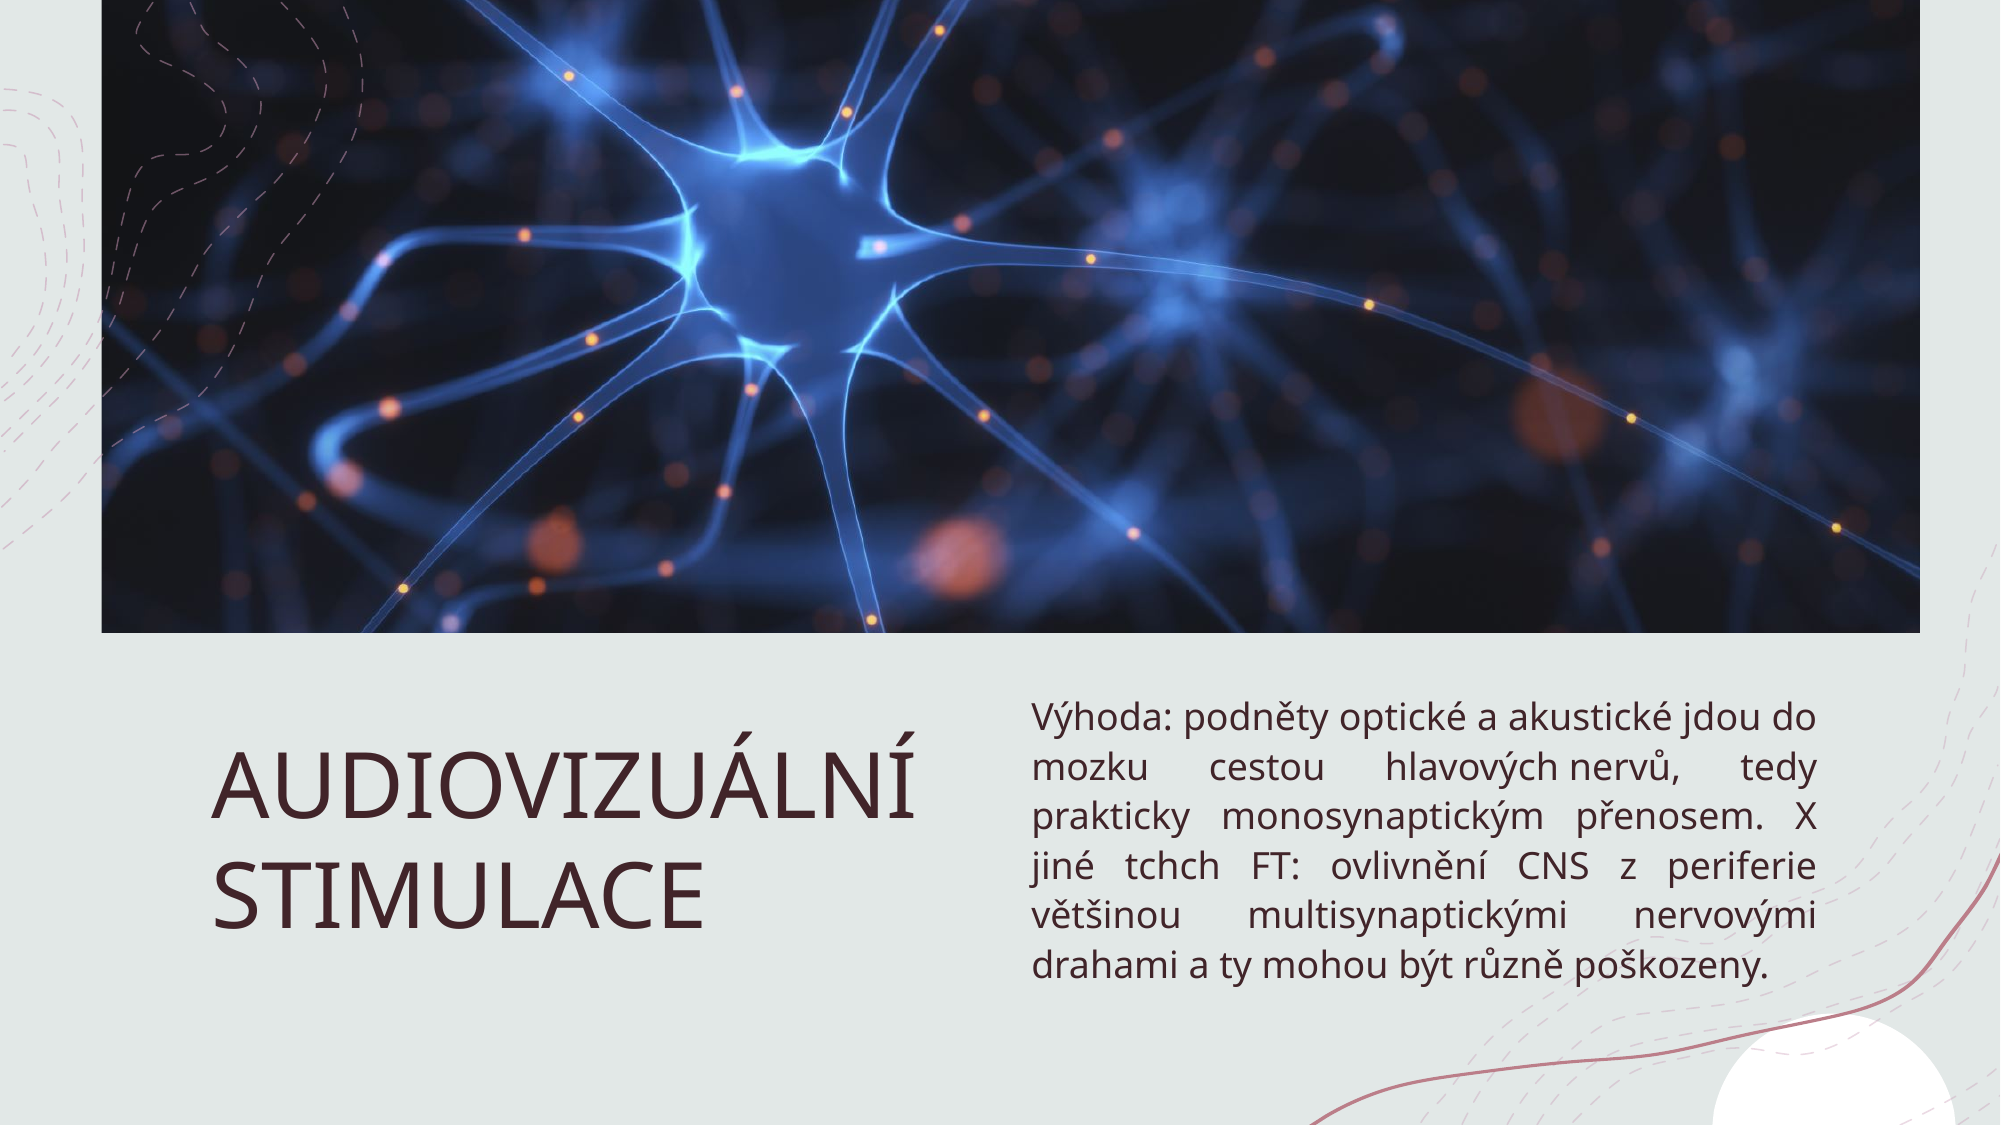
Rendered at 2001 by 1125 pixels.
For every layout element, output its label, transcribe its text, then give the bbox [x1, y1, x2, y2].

text_box [0, 0, 2000, 1125]
list Výhoda: podněty optické a akustické jdou do mozku cestou hlavových nervů, tedy prakticky monosynaptickým přenosem. X jiné tchch FT: ovlivnění CNS z periferie většinou multisynaptickými nervovými drahami a ty mohou být různě poškozeny. [1016, 670, 1833, 1004]
title AUDIOVIZUÁLNÍ STIMULACE [196, 670, 984, 1004]
picture [101, 0, 1920, 633]
